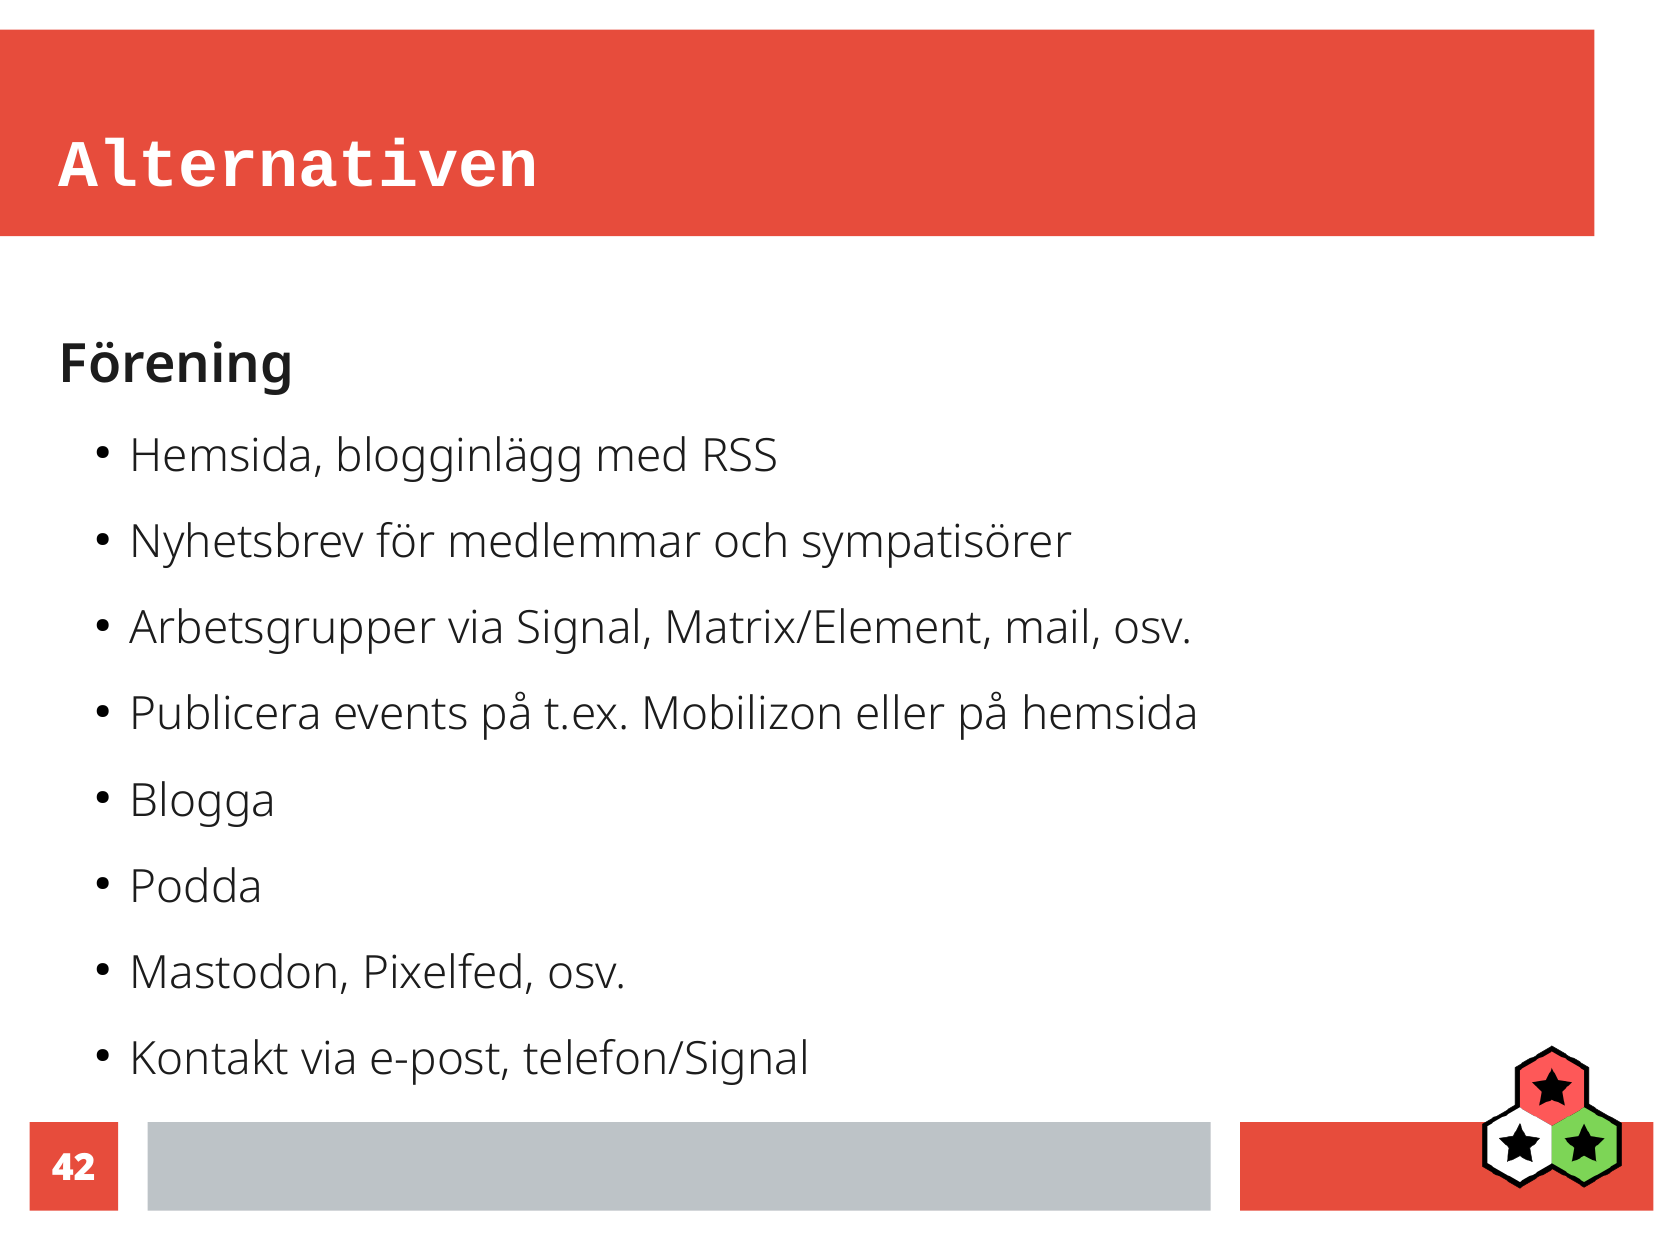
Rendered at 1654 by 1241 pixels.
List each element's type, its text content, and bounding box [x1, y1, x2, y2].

title Alternativen [59, 59, 1595, 207]
list Förening Hemsida, blogginlägg med RSS Nyhetsbrev för medlemmar och sympatisörer Arbetsgrupper via Signal, Matrix/Element, mail, osv. Publicera events på t.ex. Mobilizon eller på hemsida Blogga Podda Mastodon, Pixelfed, osv. Kontakt via e-post, telefon/Signal [59, 324, 1565, 1093]
picture [1463, 1028, 1640, 1205]
